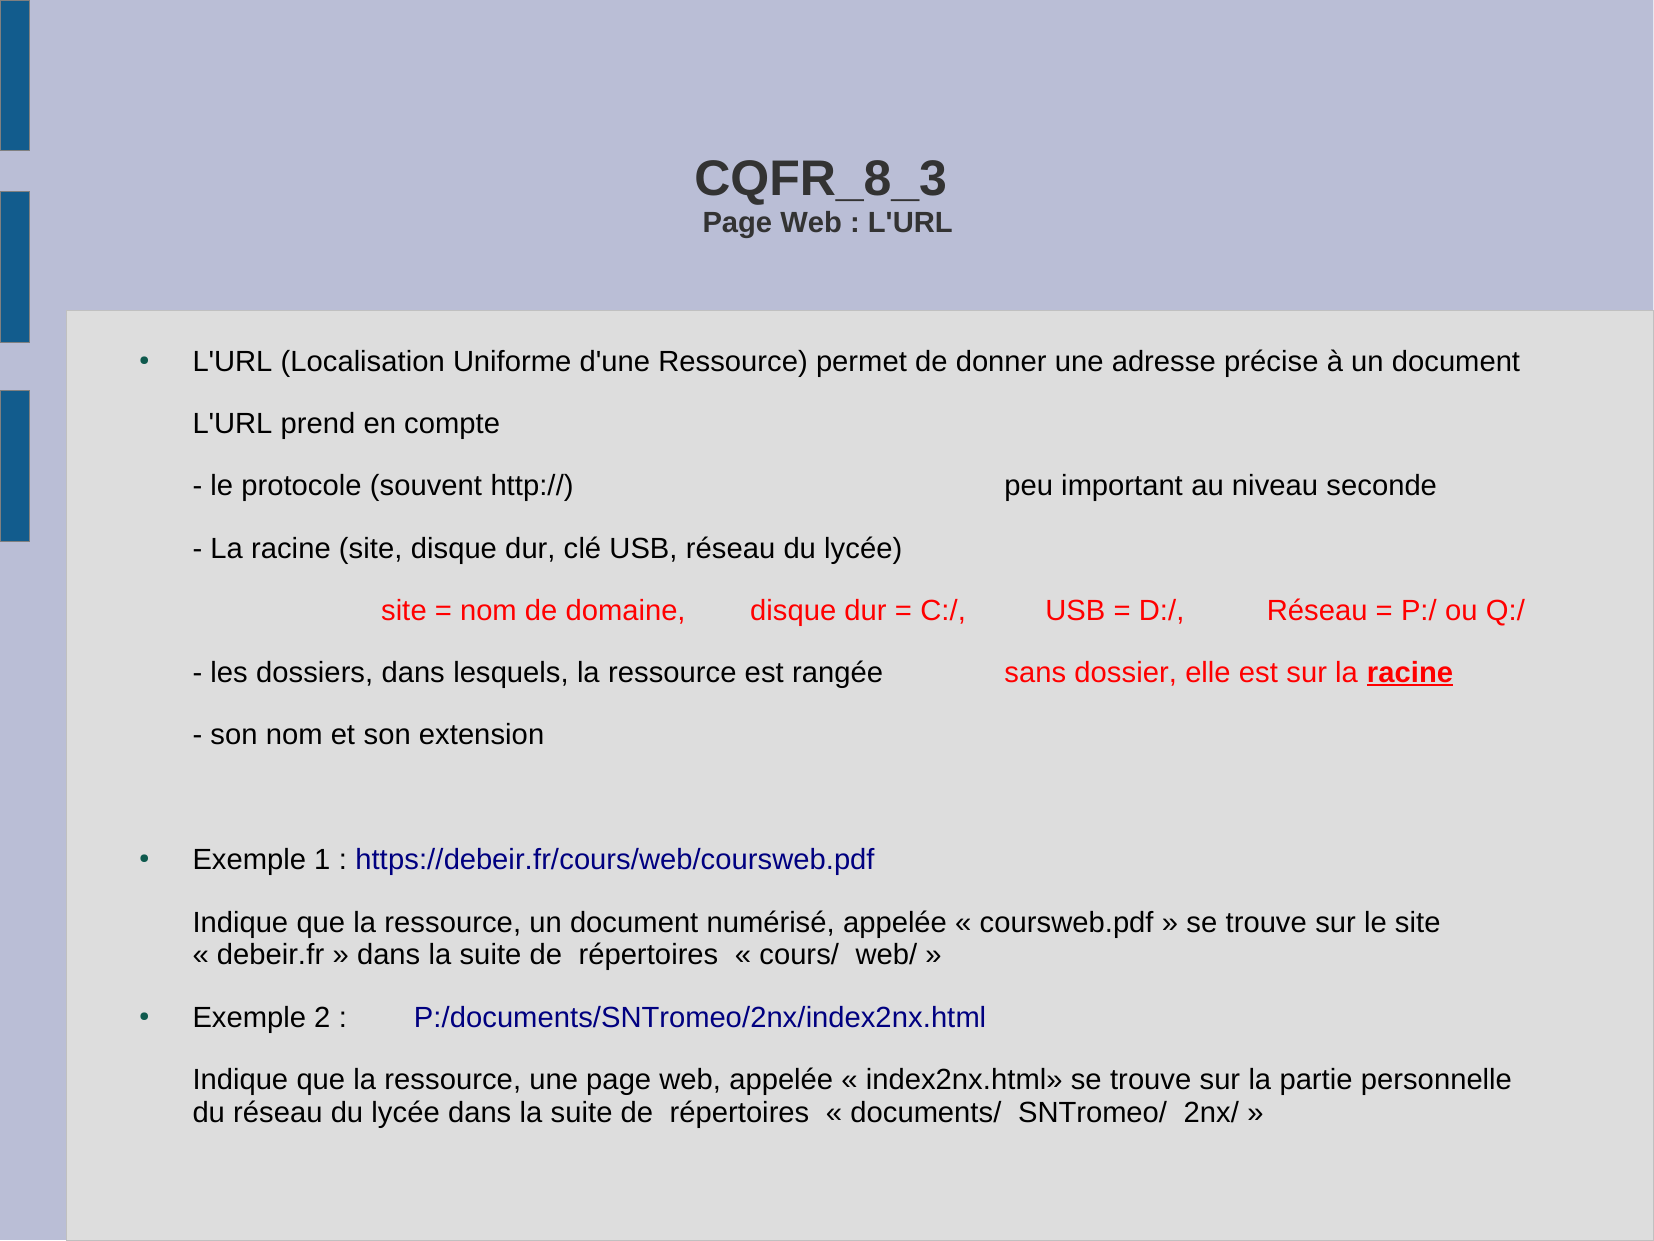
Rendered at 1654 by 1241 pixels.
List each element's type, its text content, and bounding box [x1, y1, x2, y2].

title CQFR_8_3 Page Web : L'URL [121, 91, 1534, 299]
list L'URL (Localisation Uniforme d'une Ressource) permet de donner une adresse précise à un document L'URL prend en compte - le protocole (souvent http://) peu important au niveau seconde - La racine (site, disque dur, clé USB, réseau du lycée) site = nom de domaine, disque dur = C:/, USB = D:/, Réseau = P:/ ou Q:/ - les dossiers, dans lesquels, la ressource est rangée sans dossier, elle est sur la racine - son nom et son extension Exemple 1 : https://debeir.fr/cours/web/coursweb.pdf Indique que la ressource, un document numérisé, appelée « coursweb.pdf » se trouve sur le site « debeir.fr » dans la suite de répertoires « cours/ web/ » Exemple 2 : P:/documents/SNTromeo/2nx/index2nx.html Indique que la ressource, une page web, appelée « index2nx.html» se trouve sur la partie personnelle du réseau du lycée dans la suite de répertoires « documents/ SNTromeo/ 2nx/ » [121, 344, 1534, 1192]
